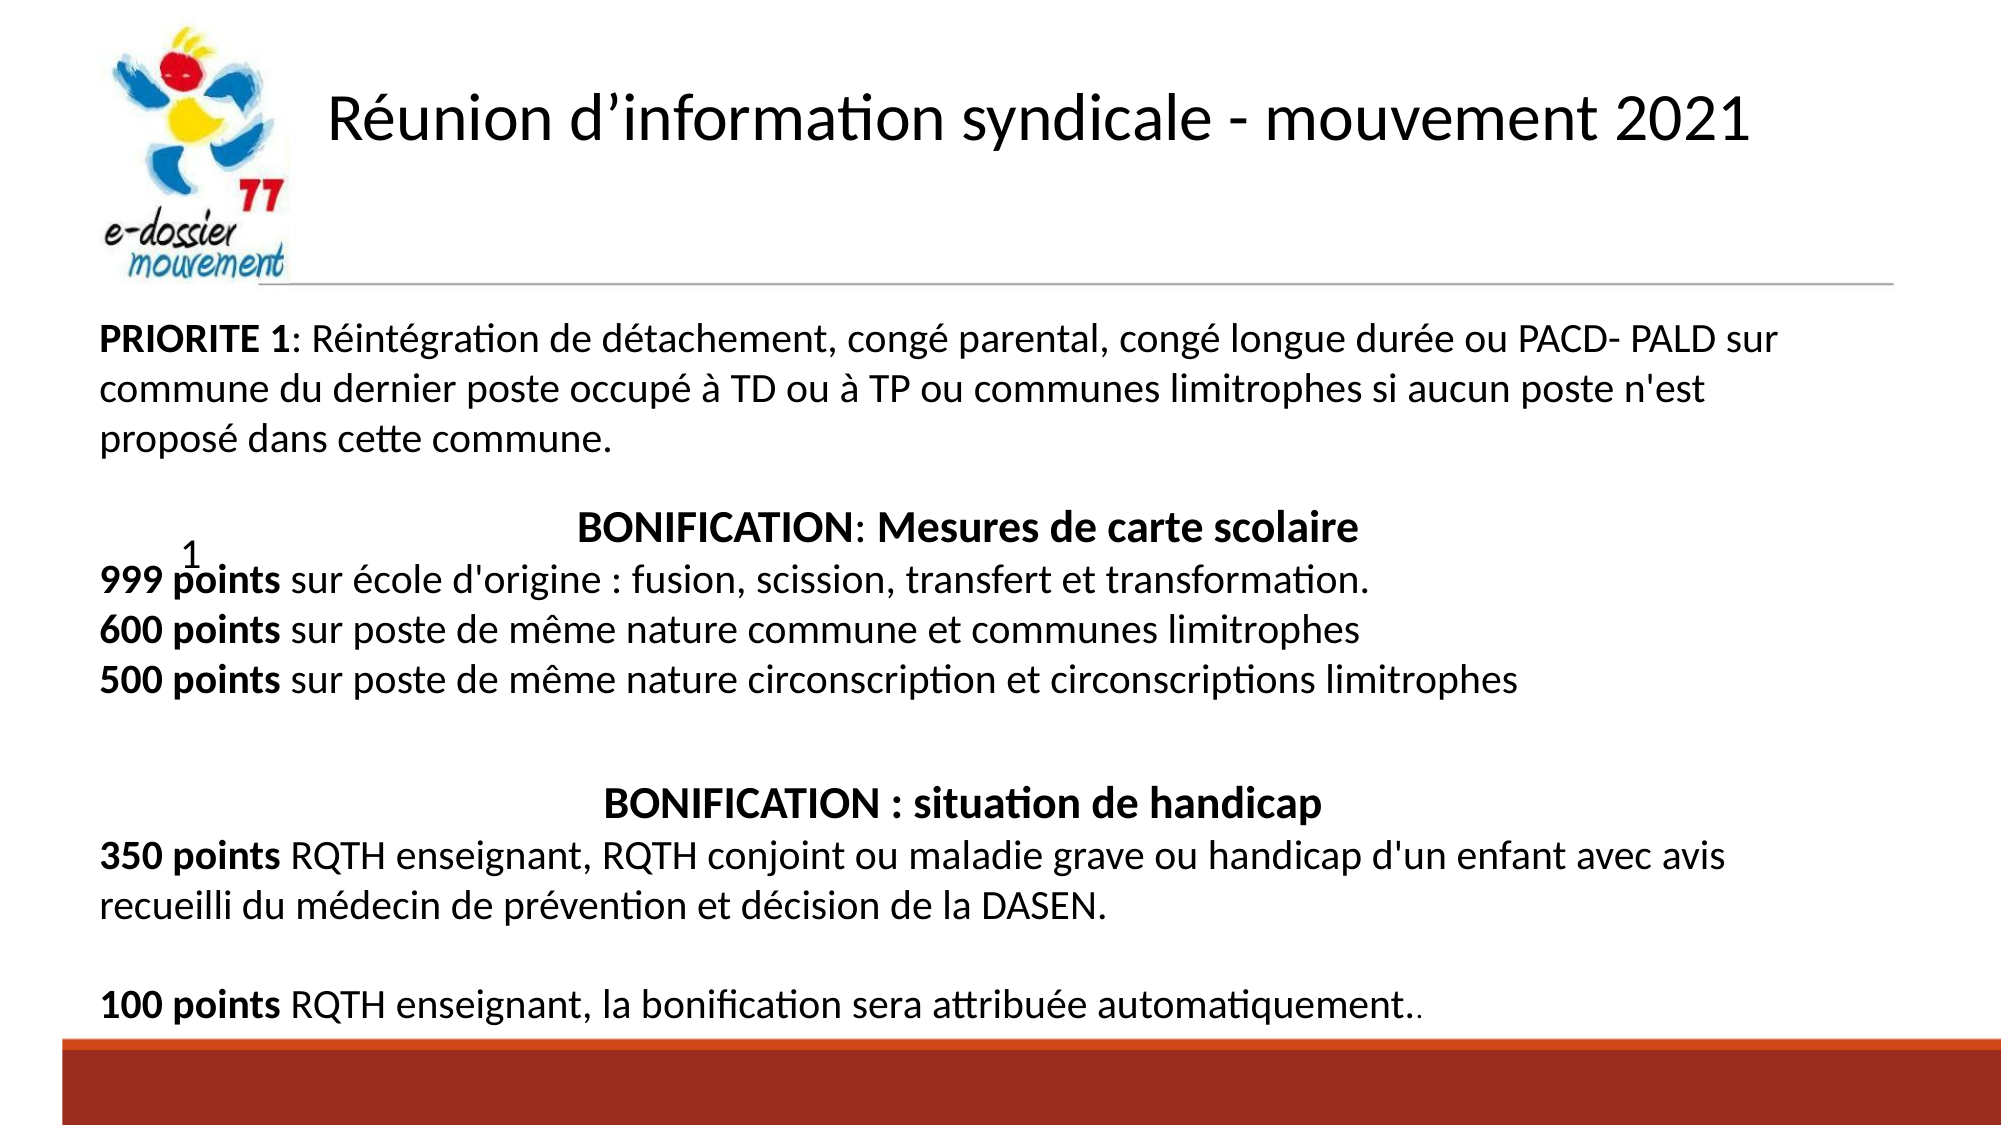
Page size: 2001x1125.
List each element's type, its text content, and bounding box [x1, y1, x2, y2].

text_box PRIORITE 1: Réintégration de détachement, congé parental, congé longue durée ou PACD- PALD sur commune du dernier poste occupé à TD ou à TP ou communes limitrophes si aucun poste n'est proposé dans cette commune. BONIFICATION: Mesures de carte scolaire 999 points sur école d'origine : fusion, scission, transfert et transformation. 600 points sur poste de même nature commune et communes limitrophes 500 points sur poste de même nature circonscription et circonscriptions limitrophes BONIFICATION : situation de handicap 350 points RQTH enseignant, RQTH conjoint ou maladie grave ou handicap d'un enfant avec avis recueilli du médecin de prévention et décision de la DASEN. 100 points RQTH enseignant, la bonification sera attribuée automatiquement.. [99, 311, 1827, 1027]
text_box [62, 0, 2000, 1125]
text_box 1 [179, 515, 1658, 578]
text_box Réunion d’information syndicale - mouvement 2021 [327, 55, 1856, 154]
